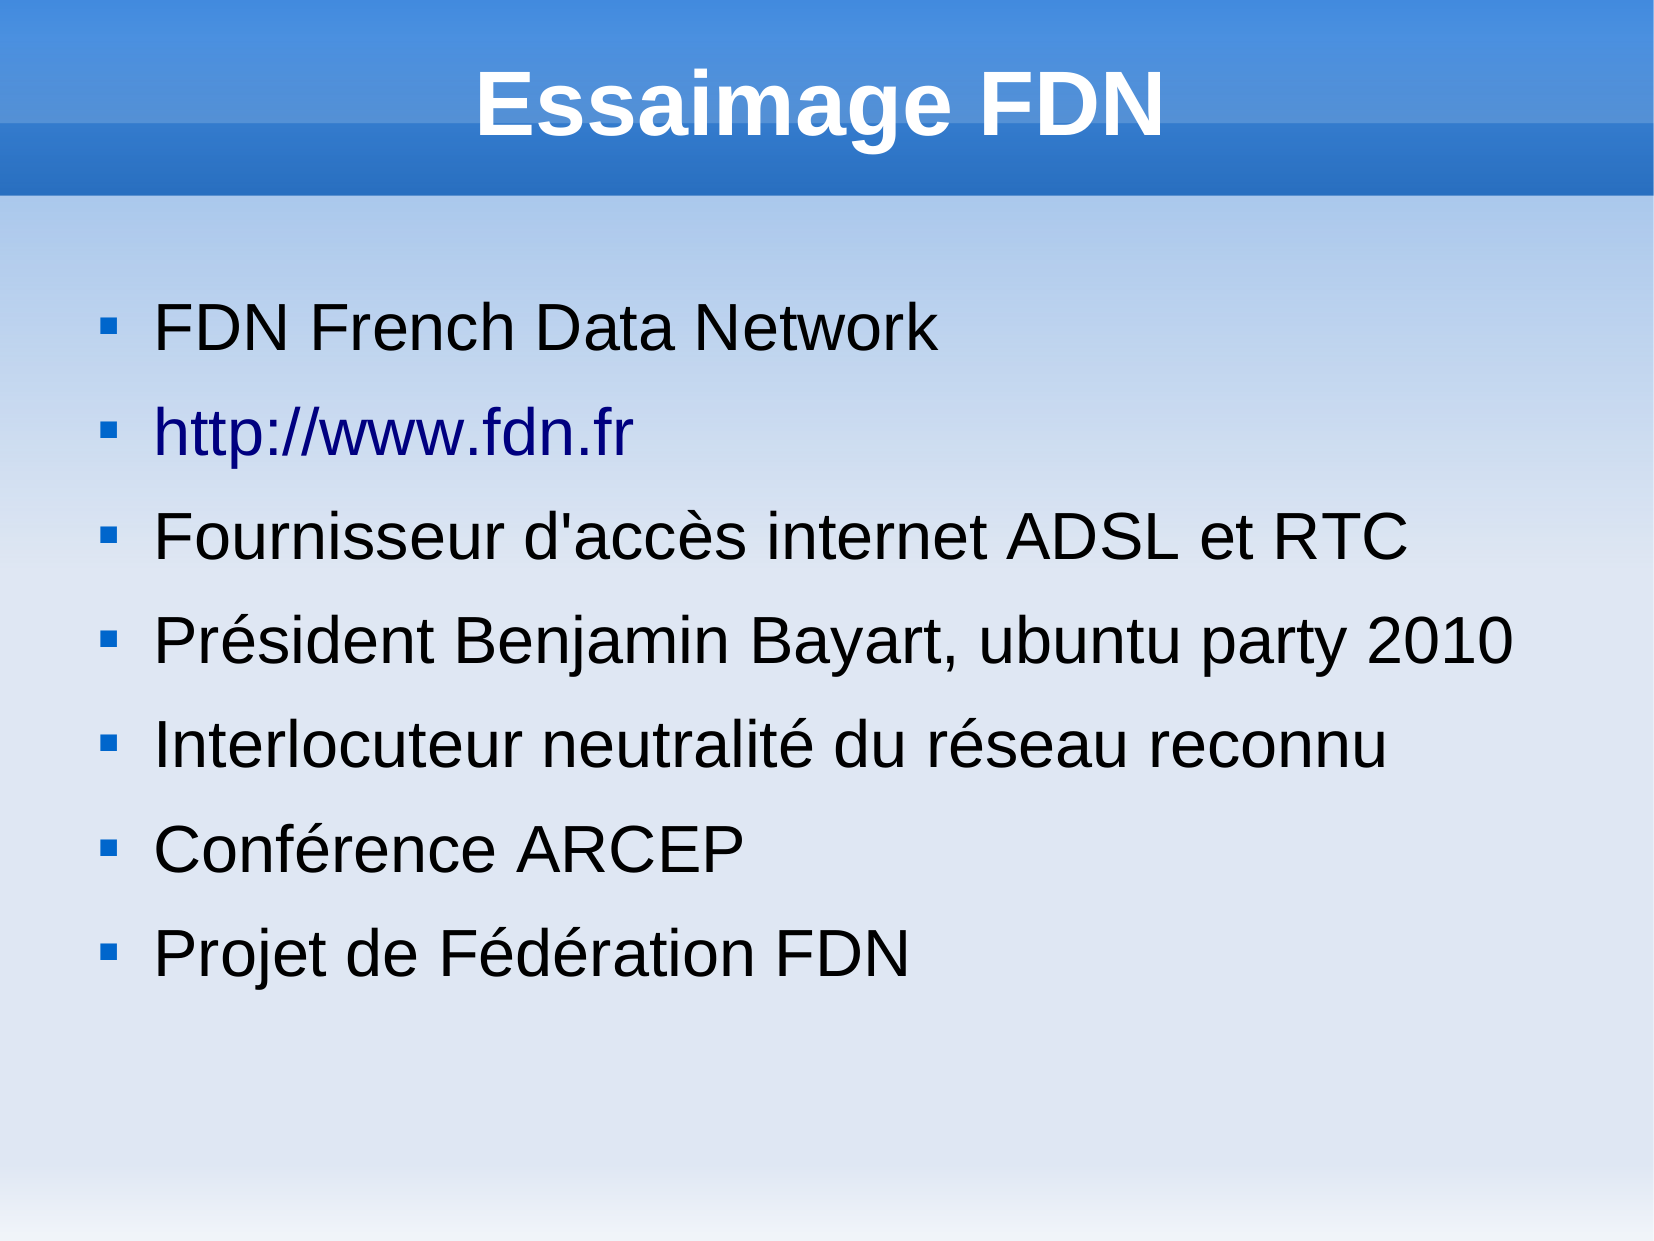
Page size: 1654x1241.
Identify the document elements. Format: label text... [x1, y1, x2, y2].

picture [0, 0, 1654, 1241]
title Essaimage FDN [76, 7, 1565, 200]
list FDN French Data Network http://www.fdn.fr Fournisseur d'accès internet ADSL et RTC Président Benjamin Bayart, ubuntu party 2010 Interlocuteur neutralité du réseau reconnu Conférence ARCEP Projet de Fédération FDN [82, 290, 1571, 1094]
